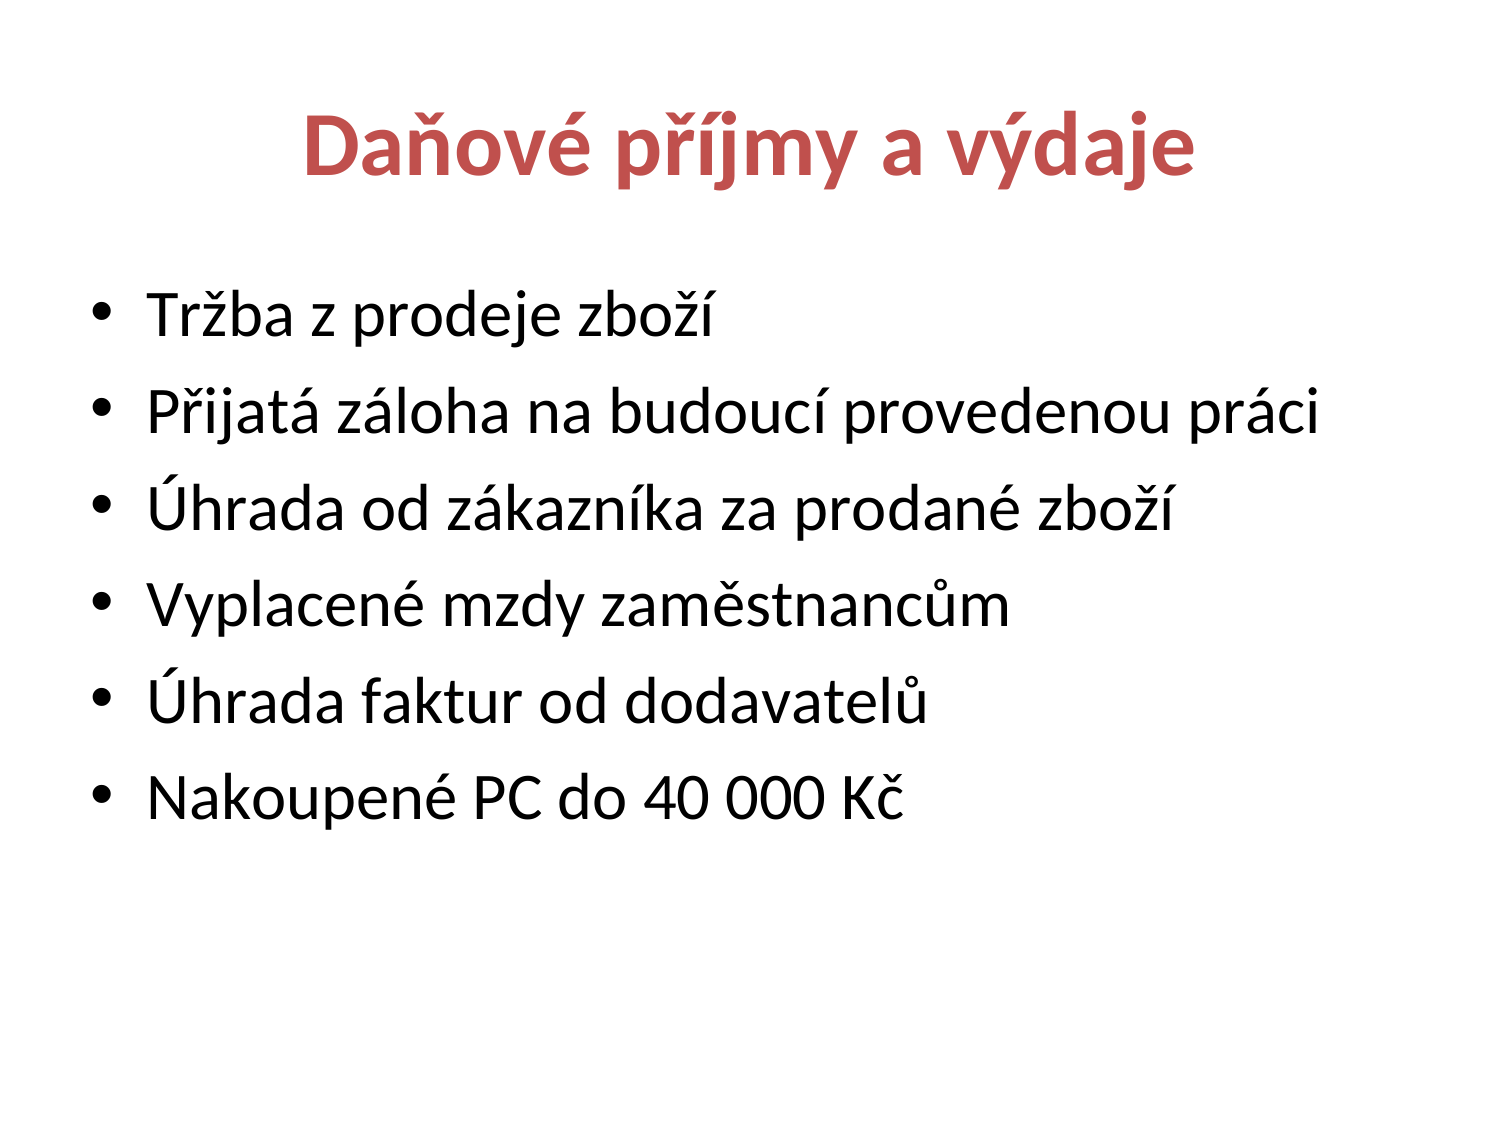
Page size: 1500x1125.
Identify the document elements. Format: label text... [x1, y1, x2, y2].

title Daňové příjmy a výdaje [75, 45, 1426, 233]
list Tržba z prodeje zboží Přijatá záloha na budoucí provedenou práci Úhrada od zákazníka za prodané zboží Vyplacené mzdy zaměstnancům Úhrada faktur od dodavatelů Nakoupené PC do 40 000 Kč [75, 262, 1426, 1006]
